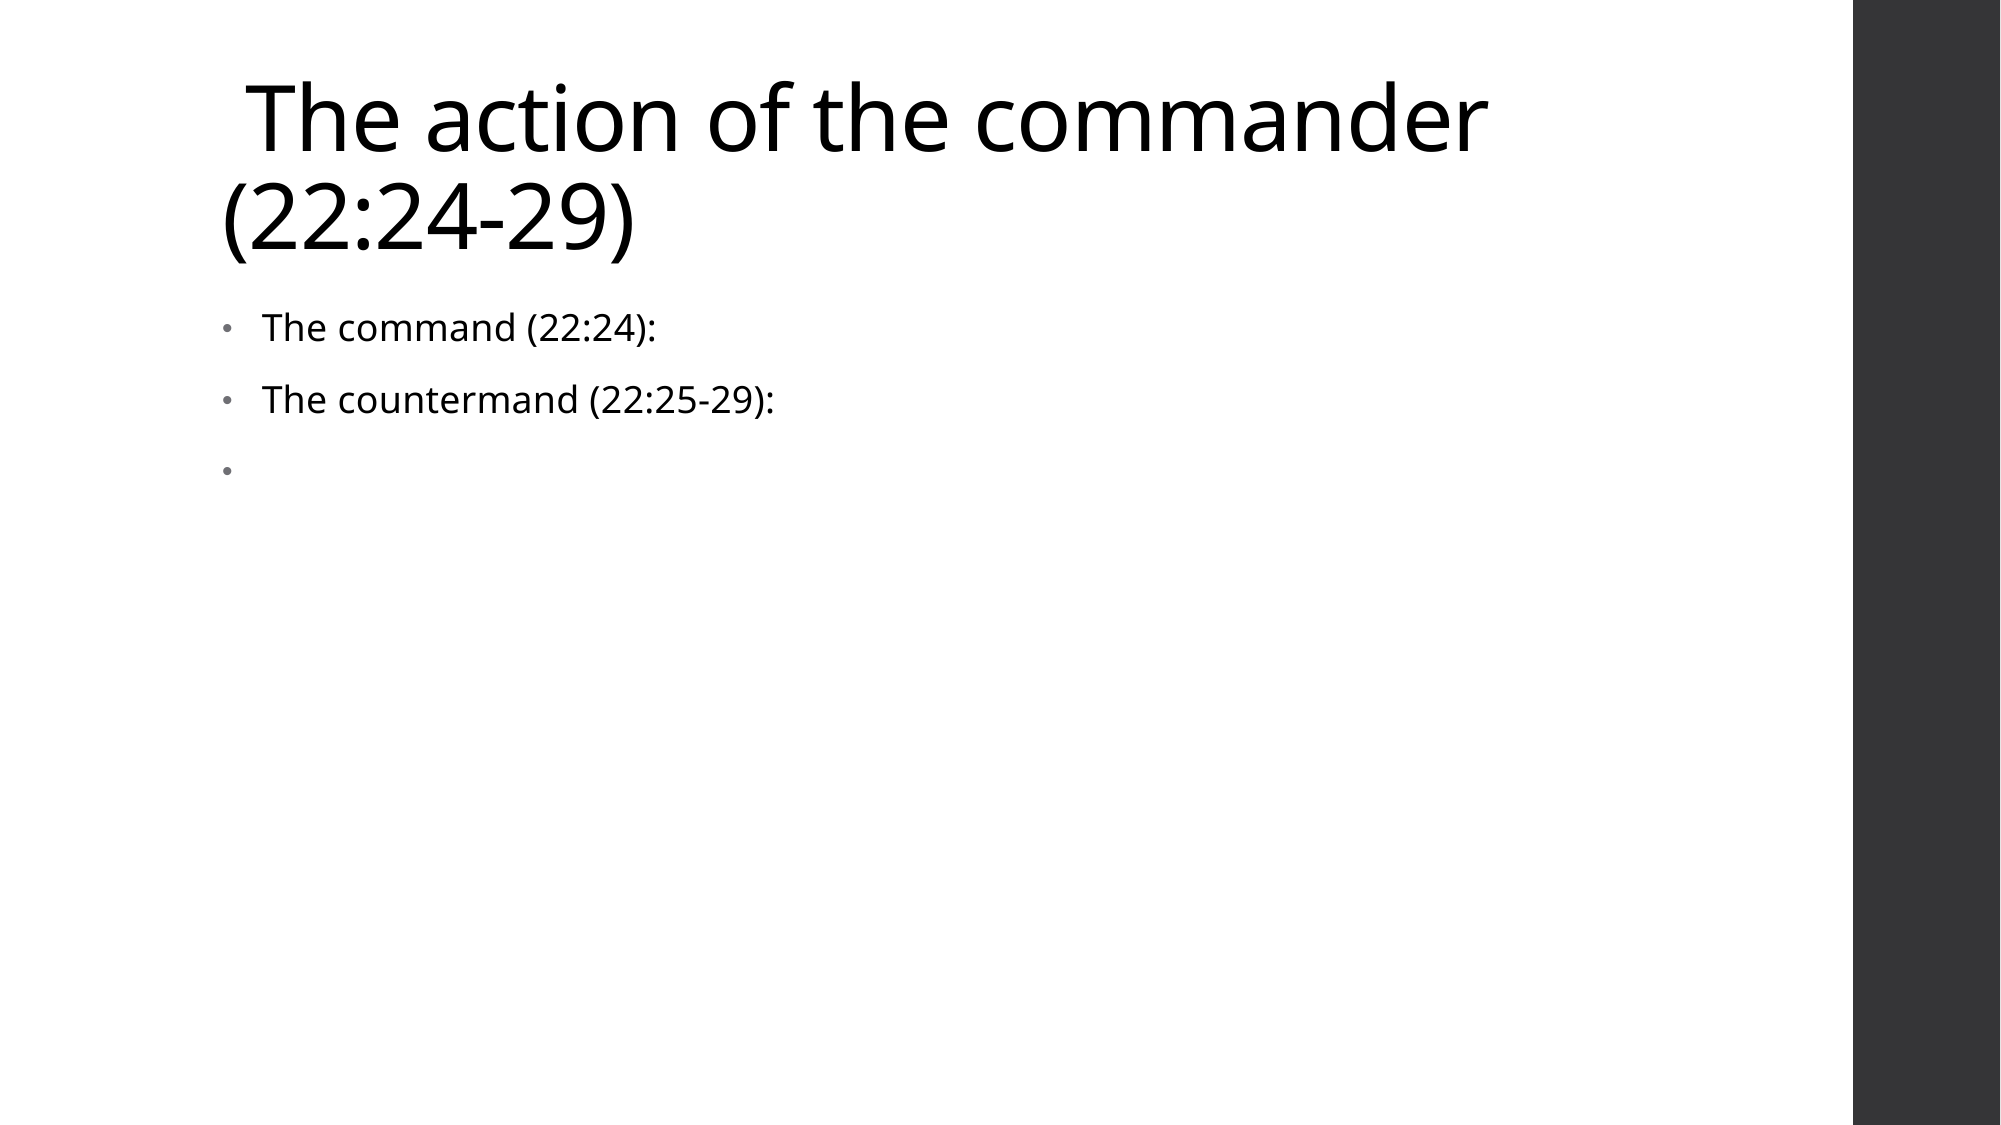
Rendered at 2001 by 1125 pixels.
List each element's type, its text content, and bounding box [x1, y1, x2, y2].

title The action of the commander (22:24-29) [206, 60, 1797, 278]
list The command (22:24): The countermand (22:25-29): [206, 299, 1617, 1014]
